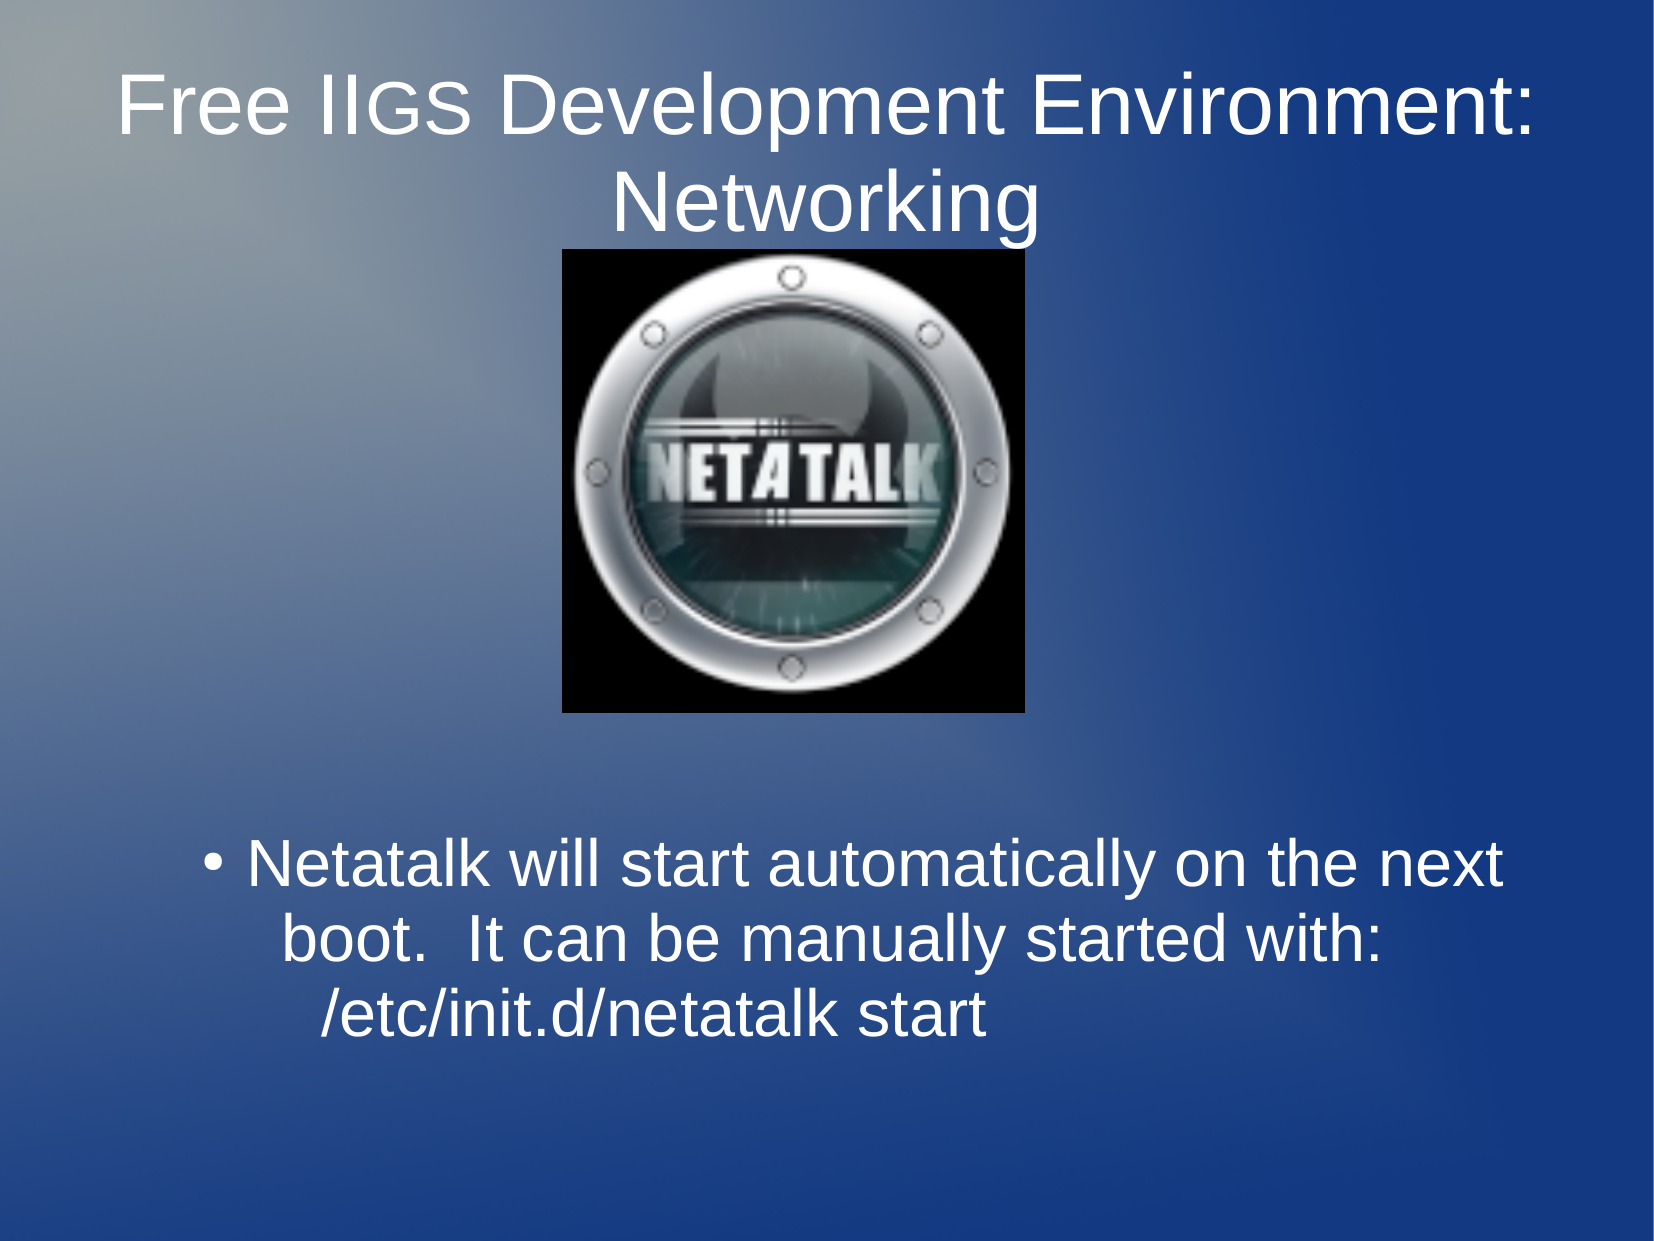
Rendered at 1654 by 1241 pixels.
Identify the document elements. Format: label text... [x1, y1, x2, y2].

picture [0, 0, 1654, 1241]
subtitle Netatalk will start automatically on the next boot. It can be manually started with: /etc/init.d/netatalk start [86, 377, 1576, 1051]
title Free IIGS Development Environment: Networking [82, 49, 1571, 257]
